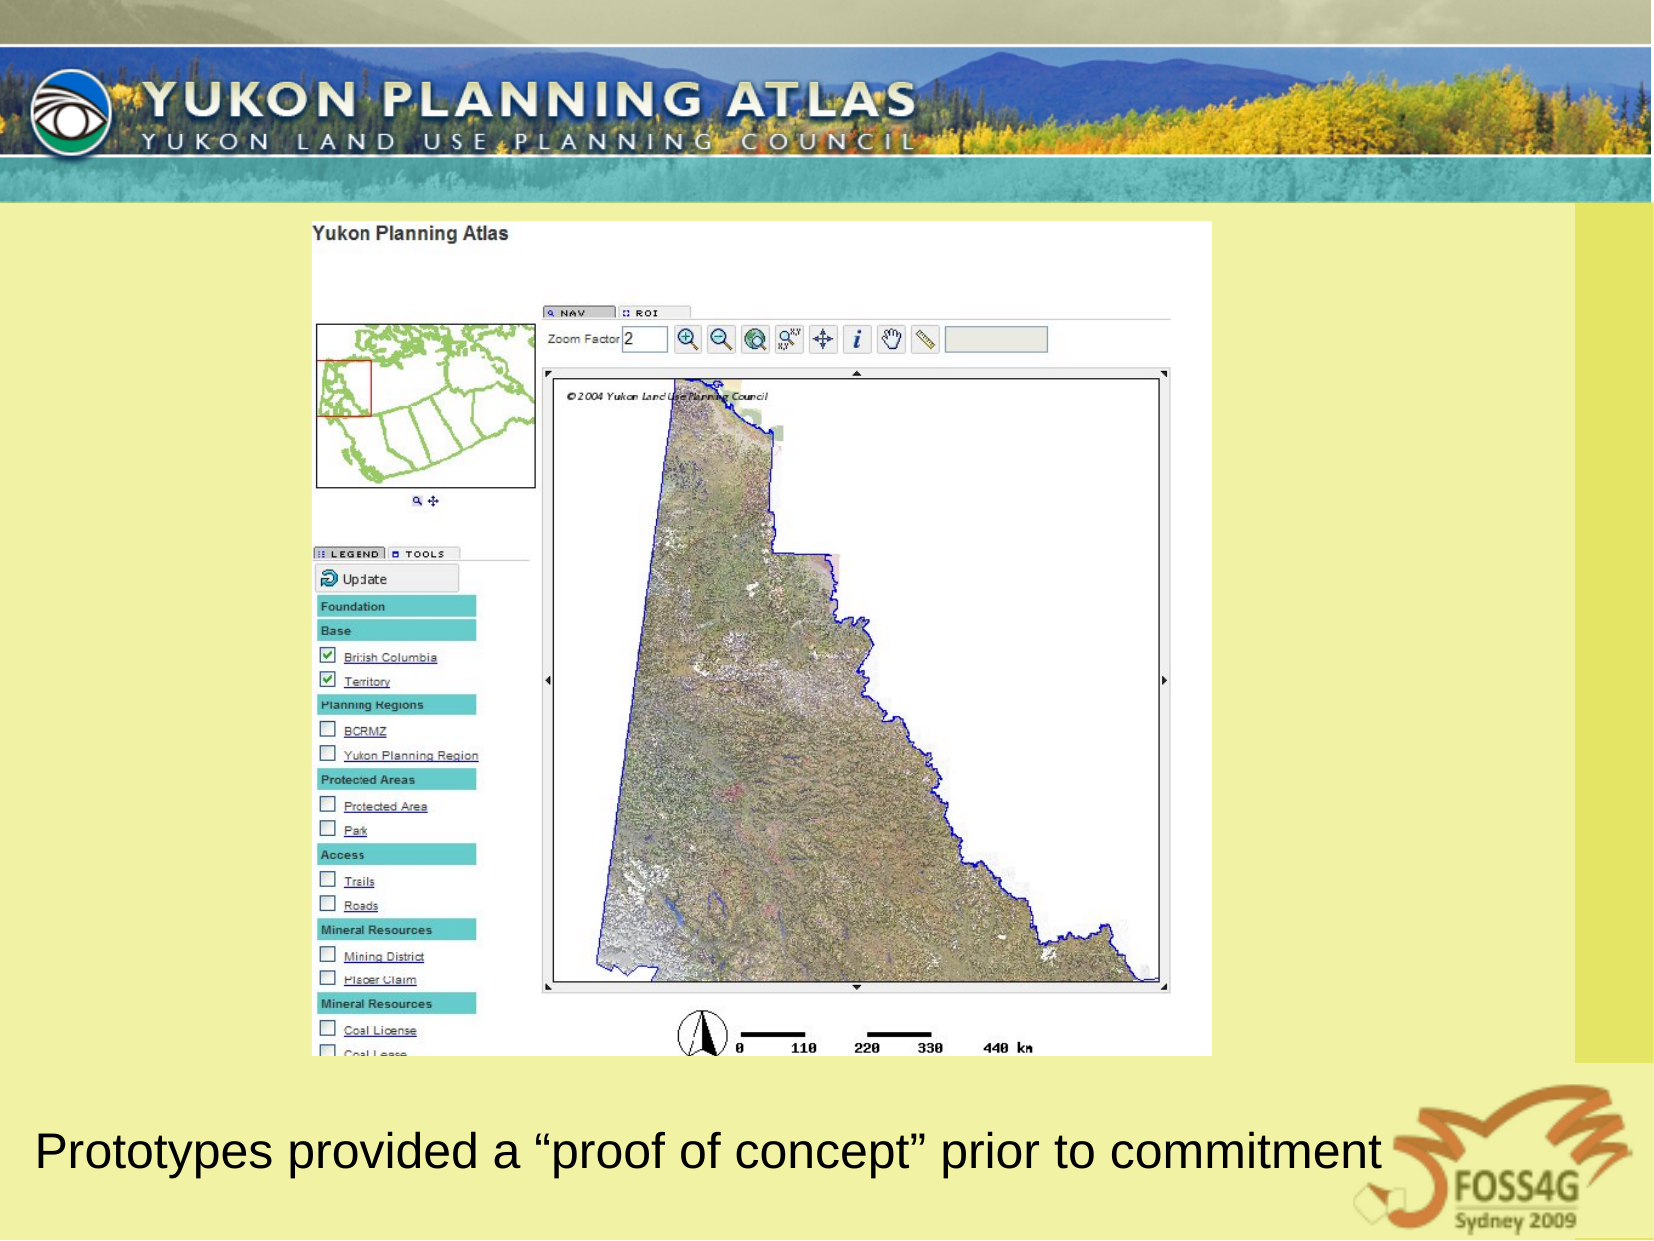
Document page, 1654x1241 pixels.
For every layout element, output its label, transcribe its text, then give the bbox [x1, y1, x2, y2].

text_box Prototypes provided a “proof of concept” prior to commitment [19, 1116, 1483, 1188]
picture [0, 0, 1651, 201]
picture [311, 221, 1212, 1056]
